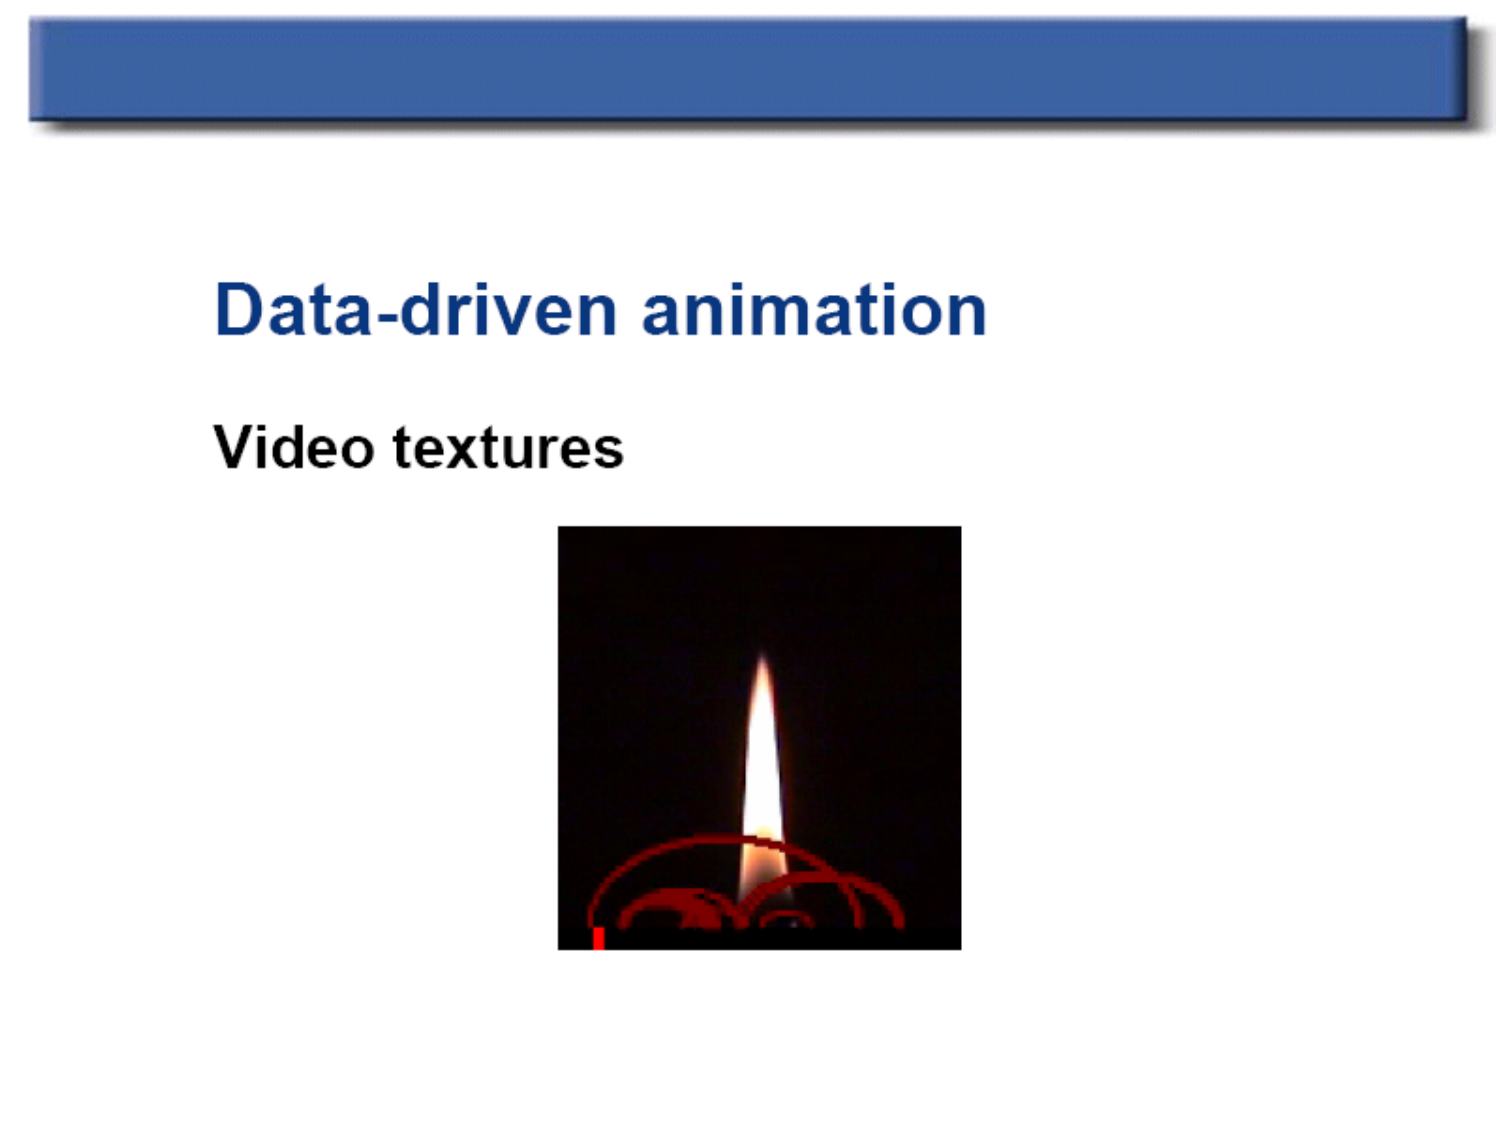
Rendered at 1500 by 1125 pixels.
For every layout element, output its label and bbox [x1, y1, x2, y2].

picture [27, 13, 1496, 141]
picture [123, 219, 1341, 1125]
